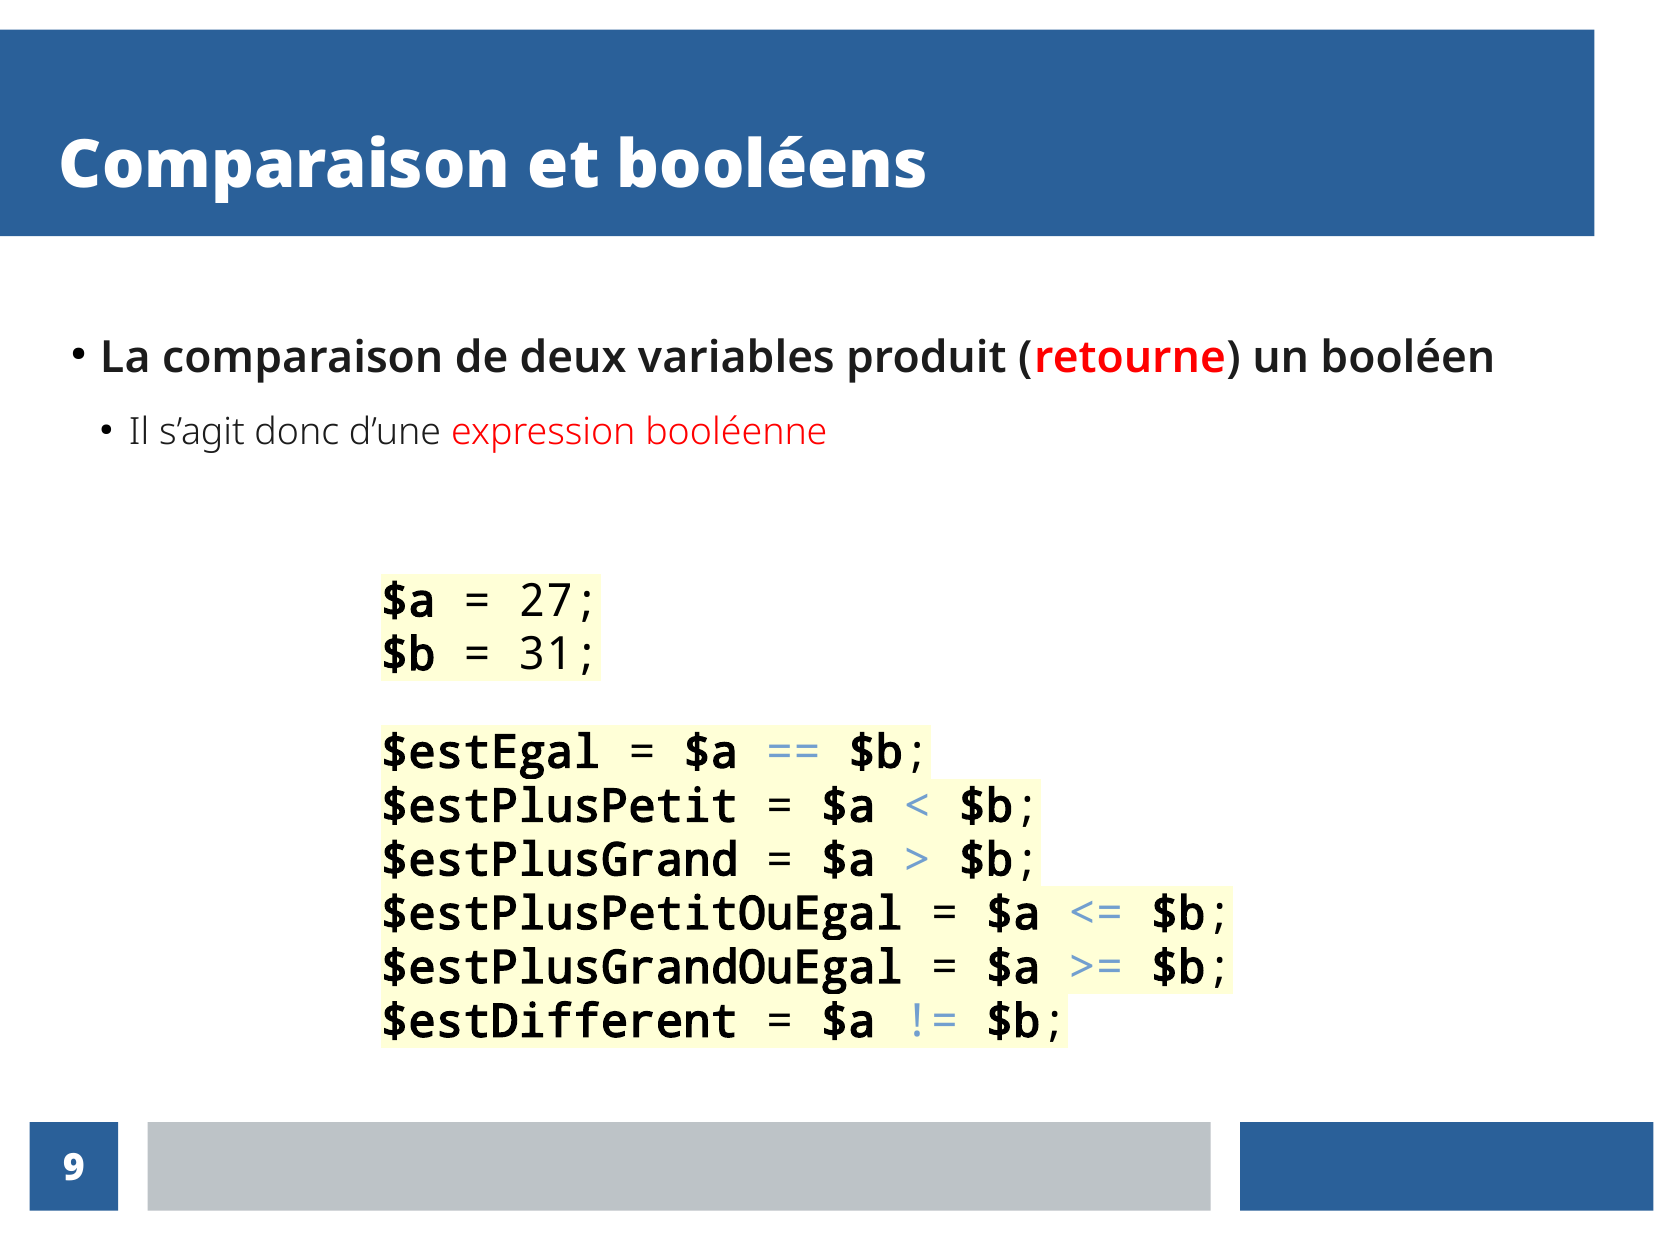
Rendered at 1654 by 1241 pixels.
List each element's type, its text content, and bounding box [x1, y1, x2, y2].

title Comparaison et booléens [59, 59, 1595, 207]
text_box $a = 27; $b = 31; $estEgal = $a == $b; $estPlusPetit = $a < $b; $estPlusGrand = $a > $b; $estPlusPetitOuEgal = $a <= $b; $estPlusGrandOuEgal = $a >= $b; $estDifferent = $a != $b; [366, 566, 1312, 1105]
list La comparaison de deux variables produit (retourne) un booléen Il s’agit donc d’une expression booléenne [70, 324, 1577, 485]
